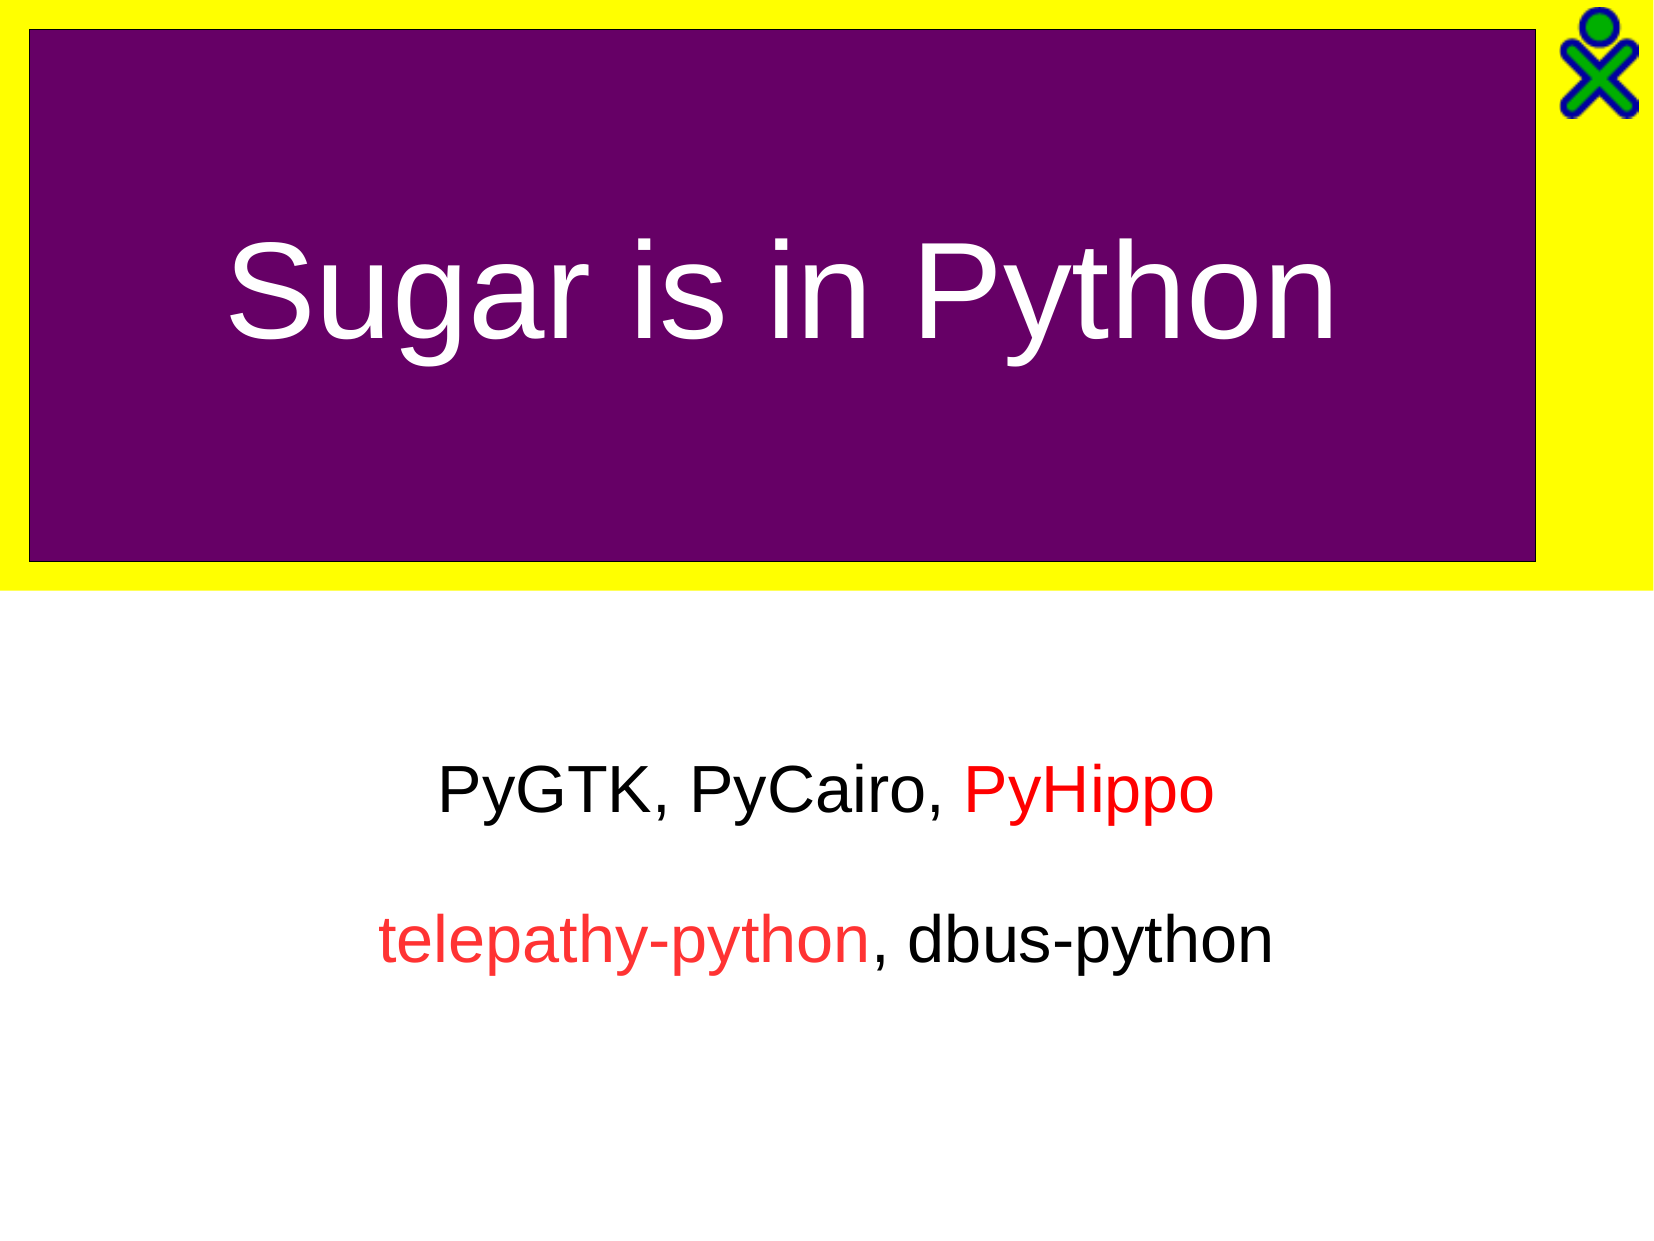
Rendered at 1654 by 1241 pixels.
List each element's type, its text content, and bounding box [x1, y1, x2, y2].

picture [1559, 7, 1639, 119]
title Sugar is in Python [59, 56, 1506, 525]
subtitle PyGTK, PyCairo, PyHippo telepathy-python, dbus-python [82, 627, 1571, 1102]
